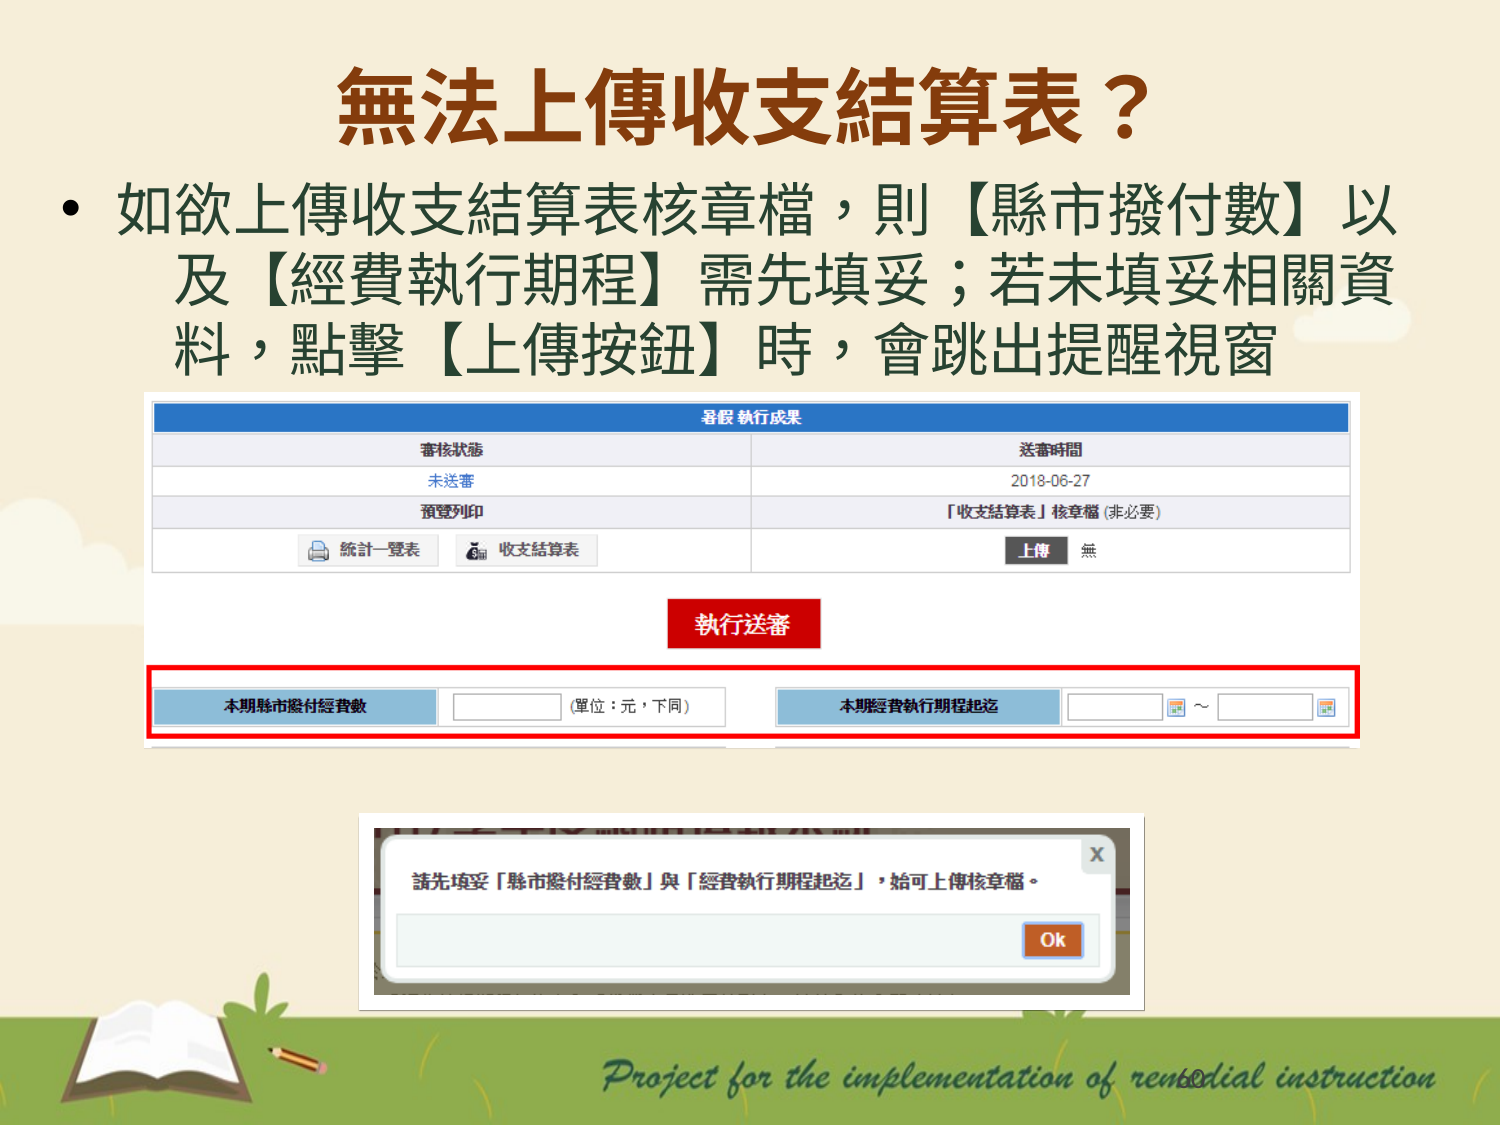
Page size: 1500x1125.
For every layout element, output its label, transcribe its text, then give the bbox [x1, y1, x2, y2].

picture [144, 392, 1360, 748]
text_box 如欲上傳收支結算表核章檔，則【縣市撥付數】以及【經費執行期程】需先填妥；若未填妥相關資料，點擊【上傳按鈕】時，會跳出提醒視窗 [46, 165, 1454, 390]
title 無法上傳收支結算表？ [13, 45, 1491, 178]
picture [373, 827, 1130, 996]
text_box [1161, 1046, 1499, 1107]
